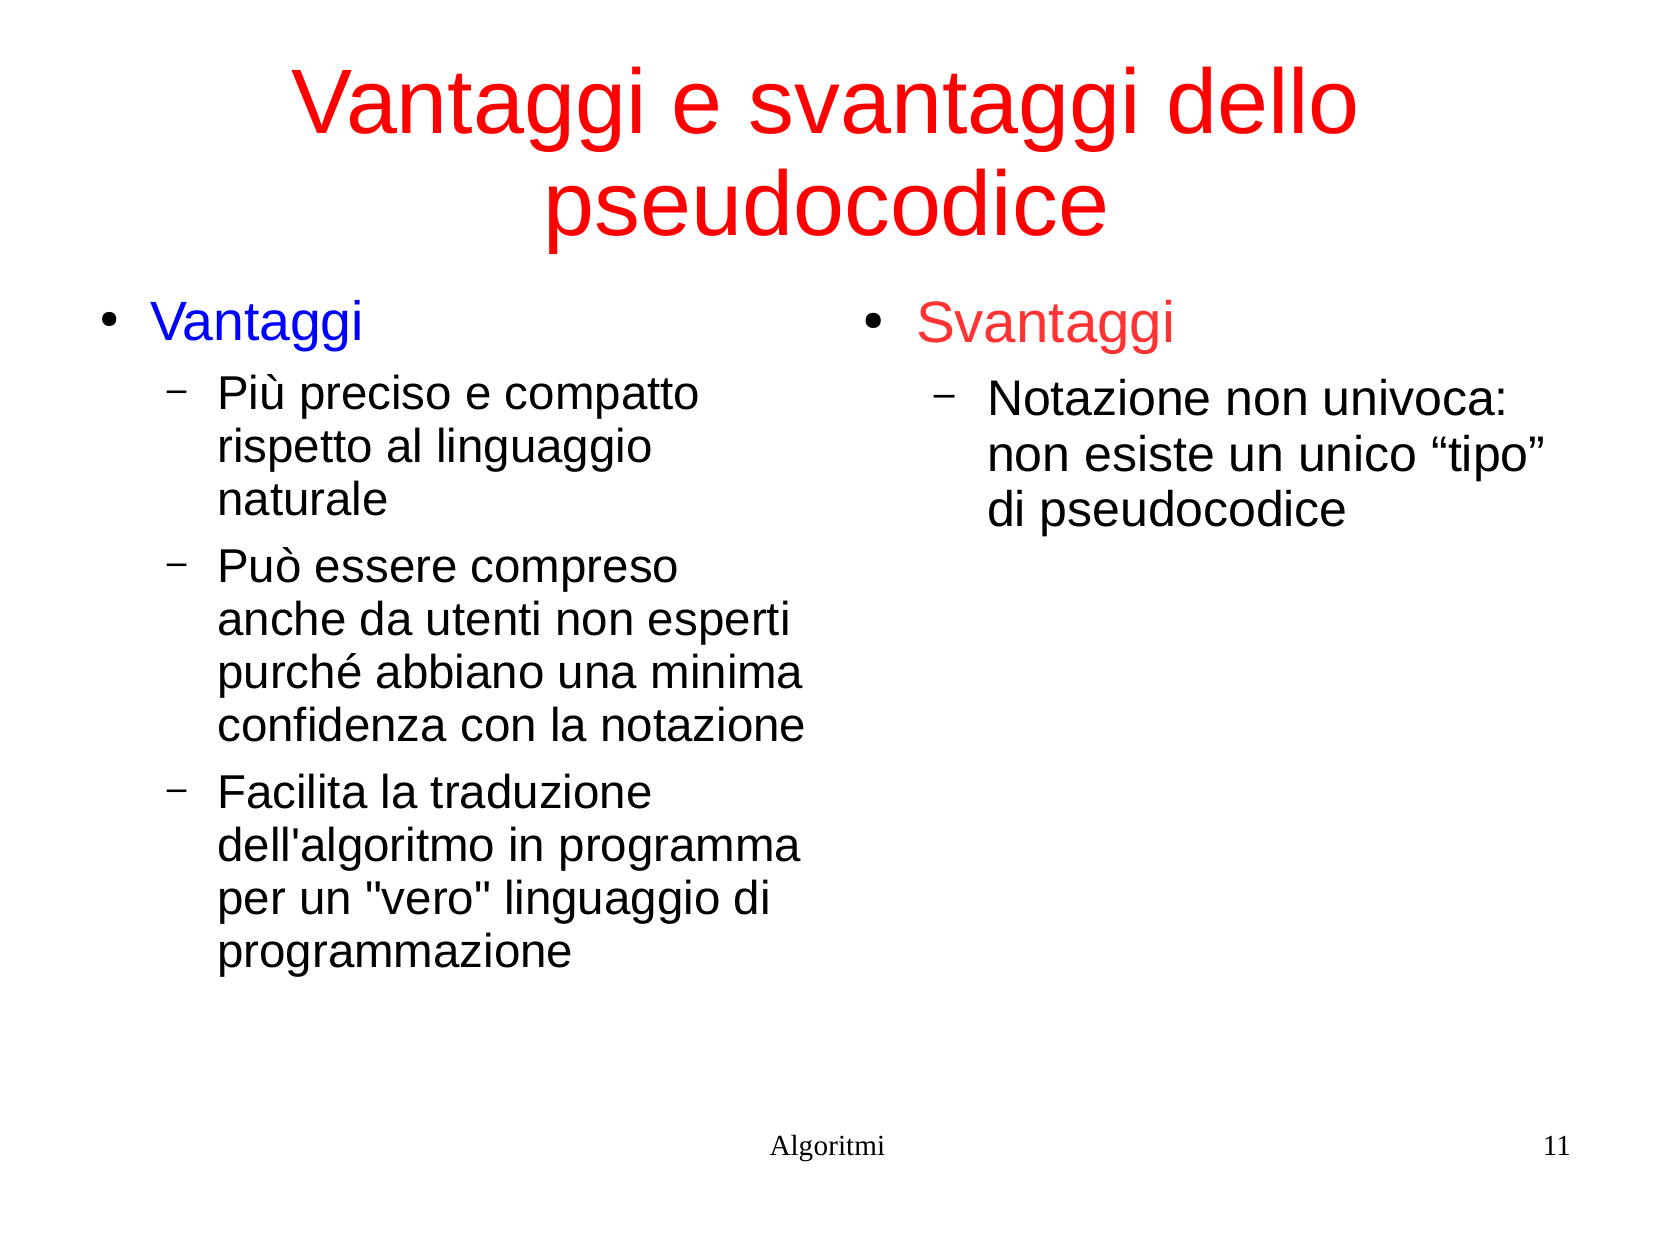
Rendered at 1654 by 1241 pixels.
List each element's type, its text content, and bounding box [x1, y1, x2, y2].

list Vantaggi Più preciso e compatto rispetto al linguaggio naturale Può essere compreso anche da utenti non esperti purché abbiano una minima confidenza con la notazione Facilita la traduzione dell'algoritmo in programma per un "vero" linguaggio di programmazione [82, 290, 809, 1088]
title Vantaggi e svantaggi dello pseudocodice [82, 49, 1571, 257]
list Svantaggi Notazione non univoca: non esiste un unico “tipo” di pseudocodice [845, 290, 1572, 1088]
